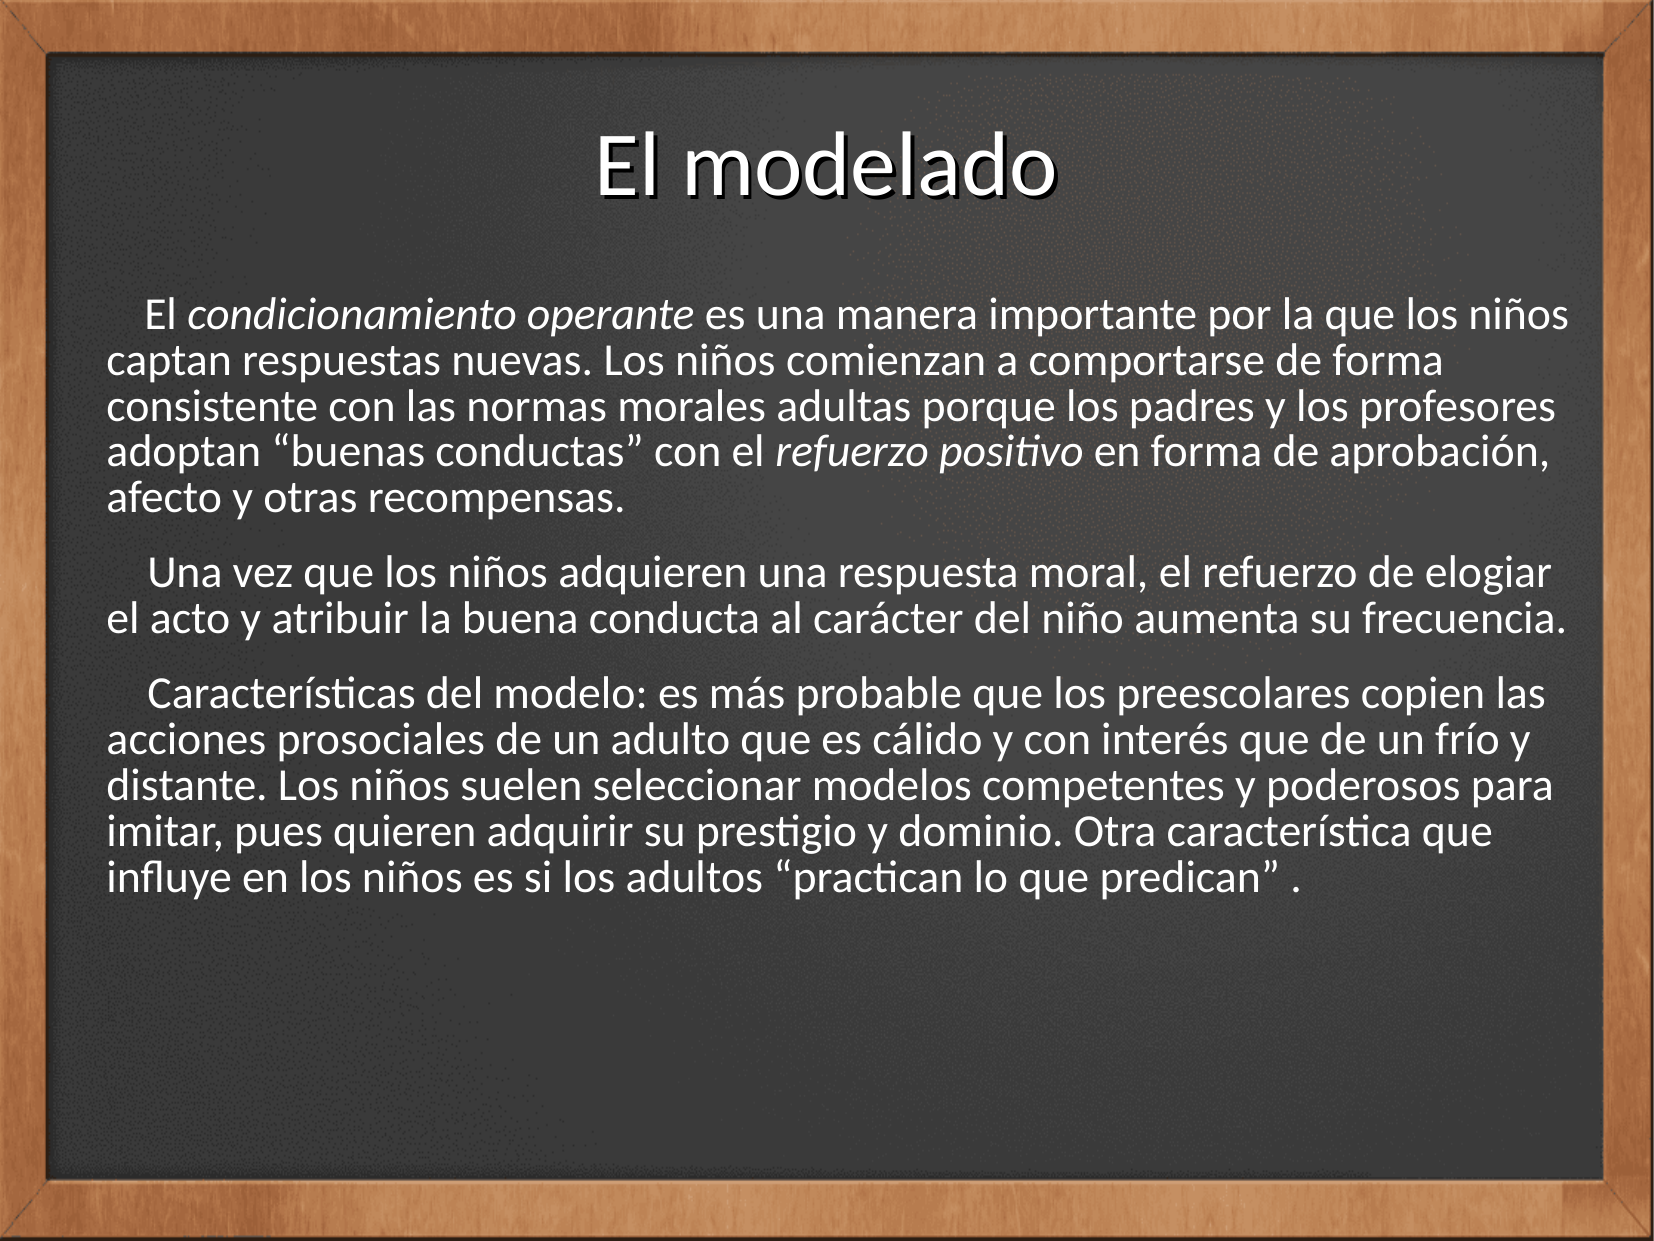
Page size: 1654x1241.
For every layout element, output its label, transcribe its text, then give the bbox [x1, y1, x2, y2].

list El condicionamiento operante es una manera importante por la que los niños captan respuestas nuevas. Los niños comienzan a comportarse de forma consistente con las normas morales adultas porque los padres y los profesores adoptan “buenas conductas” con el refuerzo positivo en forma de aprobación, afecto y otras recompensas. Una vez que los niños adquieren una respuesta moral, el refuerzo de elogiar el acto y atribuir la buena conducta al carácter del niño aumenta su frecuencia. Características del modelo: es más probable que los preescolares copien las acciones prosociales de un adulto que es cálido y con interés que de un frío y distante. Los niños suelen seleccionar modelos competentes y poderosos para imitar, pues quieren adquirir su prestigio y dominio. Otra característica que influye en los niños es si los adultos “practican lo que predican” . [106, 295, 1595, 1114]
picture [0, 0, 1654, 1241]
title El modelado [82, 88, 1571, 257]
